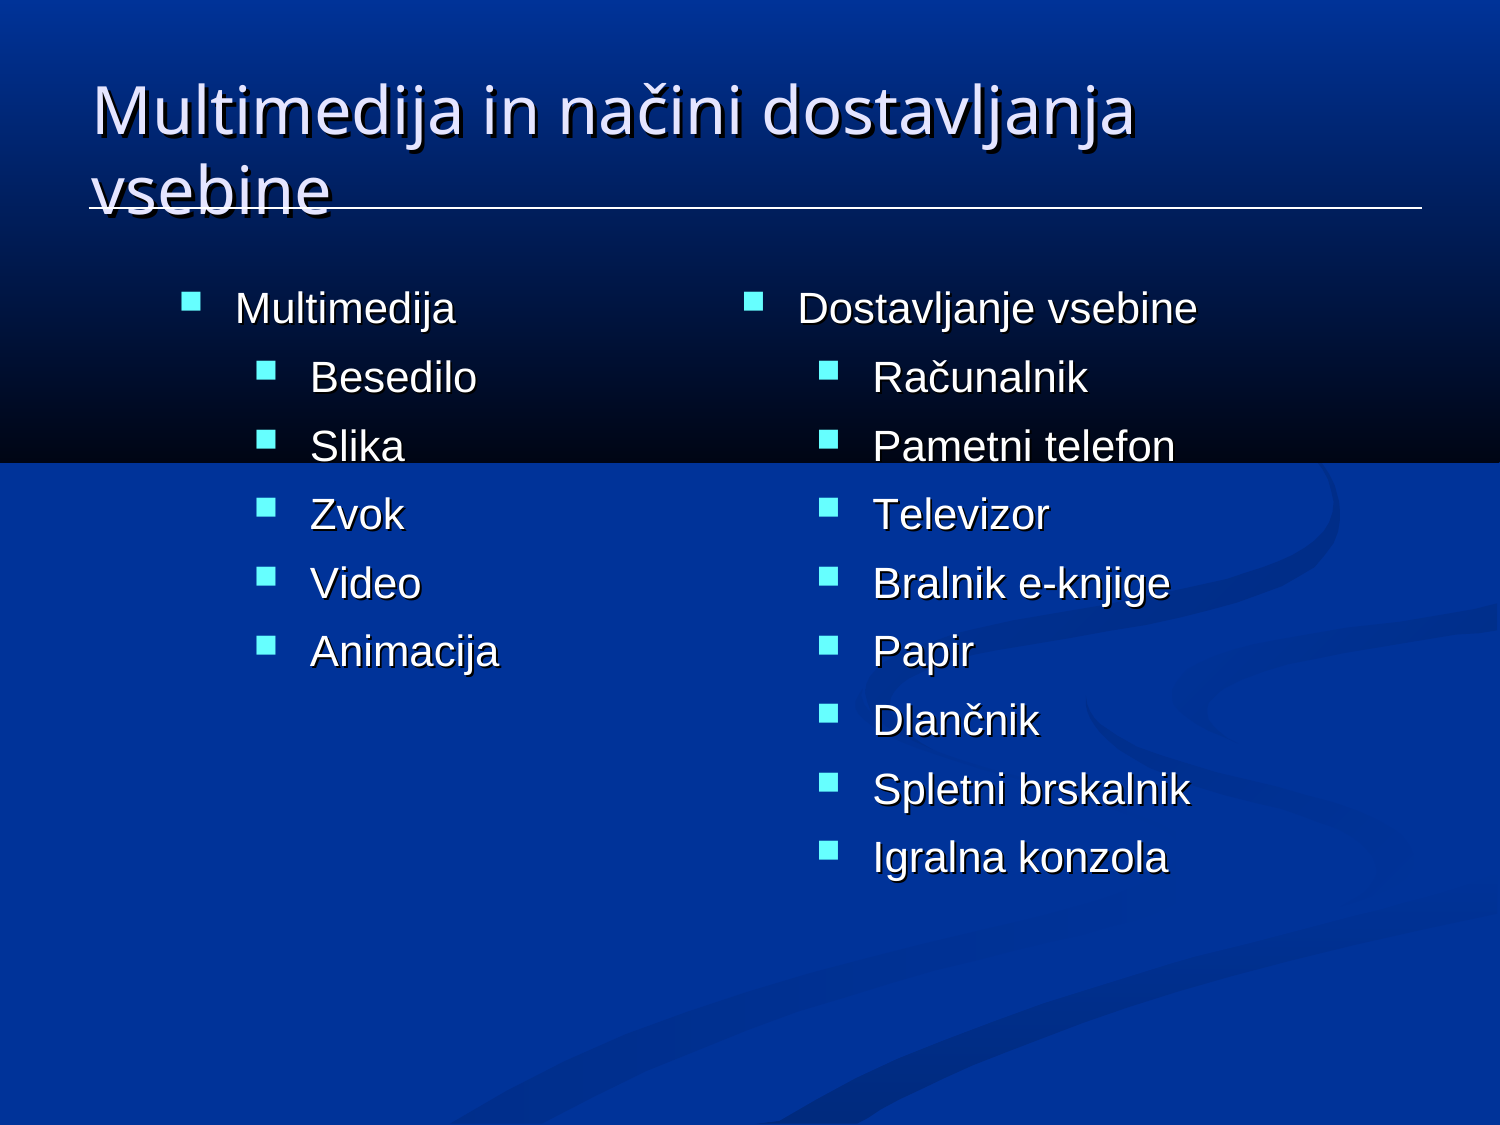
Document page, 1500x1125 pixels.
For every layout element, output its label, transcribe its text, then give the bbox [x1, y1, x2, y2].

text_box Multimedija Besedilo Slika Zvok Video Animacija [163, 267, 640, 1071]
text_box Multimedija in načini dostavljanja vsebine [76, 54, 1412, 242]
text_box Dostavljanje vsebine Računalnik Pametni telefon Televizor Bralnik e-knjige Papir Dlančnik Spletni brskalnik Igralna konzola [726, 267, 1320, 1071]
